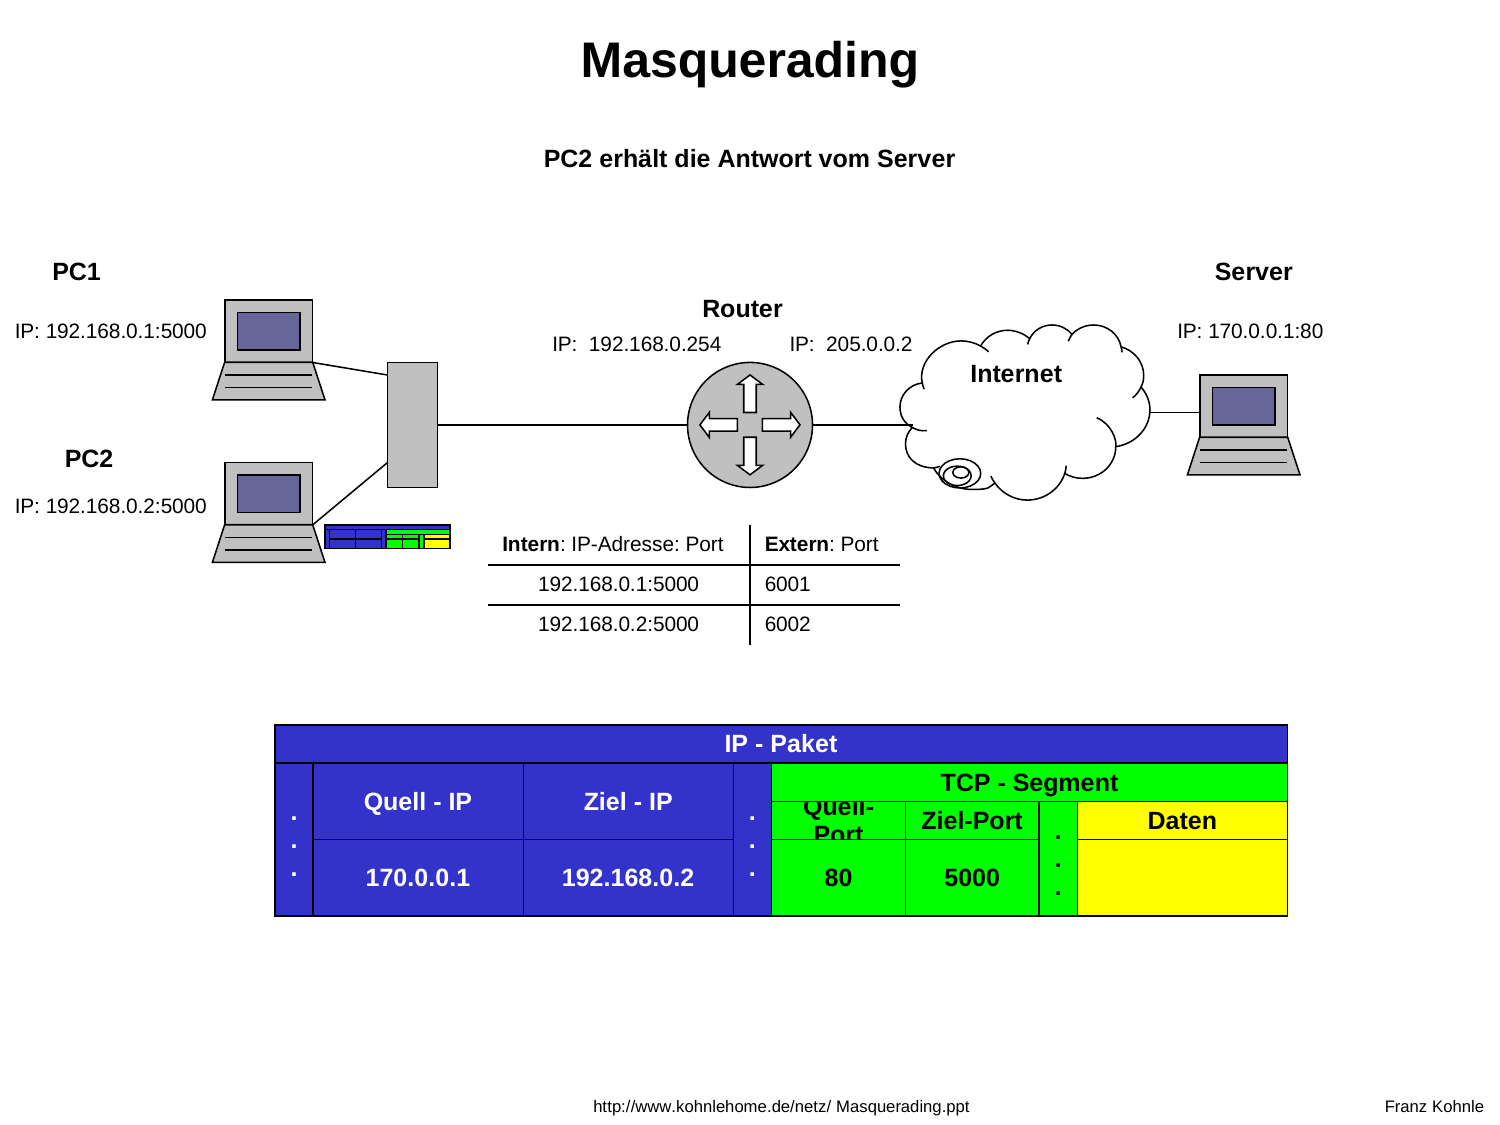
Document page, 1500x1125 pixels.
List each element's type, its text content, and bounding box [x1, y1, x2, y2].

text_box [687, 362, 813, 488]
text_box [1078, 840, 1288, 916]
text_box 6001 [751, 565, 901, 605]
text_box 192.168.0.1:5000 [487, 565, 749, 604]
text_box Franz Kohnle [1370, 1089, 1500, 1125]
text_box IP: 170.0.0.1:80 [1162, 312, 1339, 352]
text_box Intern: IP-Adresse: Port [487, 524, 750, 564]
text_box PC2 erhält die Antwort vom Server [529, 137, 971, 181]
text_box Router [687, 287, 798, 331]
text_box [387, 362, 438, 488]
text_box [212, 462, 325, 563]
text_box IP: 192.168.0.1:5000 [0, 312, 222, 352]
text_box ... [734, 764, 771, 916]
text_box Masquerading [565, 24, 935, 97]
text_box Internet [899, 324, 1150, 501]
text_box Quell - IP [314, 764, 524, 839]
text_box 170.0.0.1 [313, 839, 523, 916]
text_box ... [275, 763, 314, 916]
text_box 192.168.0.2:5000 [487, 605, 749, 645]
text_box Daten [1078, 802, 1288, 840]
text_box IP: 192.168.0.254 [537, 324, 737, 364]
text_box [212, 299, 325, 400]
text_box IP: 192.168.0.2:5000 [0, 487, 222, 527]
text_box PC2 [50, 437, 129, 481]
text_box Quell-Port [771, 802, 905, 839]
text_box Ziel-Port [905, 802, 1039, 839]
text_box [324, 525, 450, 549]
text_box TCP - Segment [771, 763, 1288, 802]
text_box ... [1039, 802, 1078, 917]
text_box IP: 205.0.0.2 [774, 324, 928, 364]
text_box Ziel - IP [524, 764, 734, 839]
text_box [1187, 375, 1300, 475]
text_box 5000 [905, 839, 1040, 917]
text_box Extern: Port [750, 524, 901, 565]
text_box 80 [771, 839, 905, 917]
text_box Server [1199, 249, 1308, 294]
text_box http://www.kohnlehome.de/netz/ Masquerading.ppt [578, 1089, 988, 1125]
text_box 192.168.0.2 [523, 839, 734, 916]
text_box 6002 [751, 605, 901, 645]
text_box PC1 [37, 249, 116, 294]
text_box IP - Paket [274, 725, 1288, 764]
